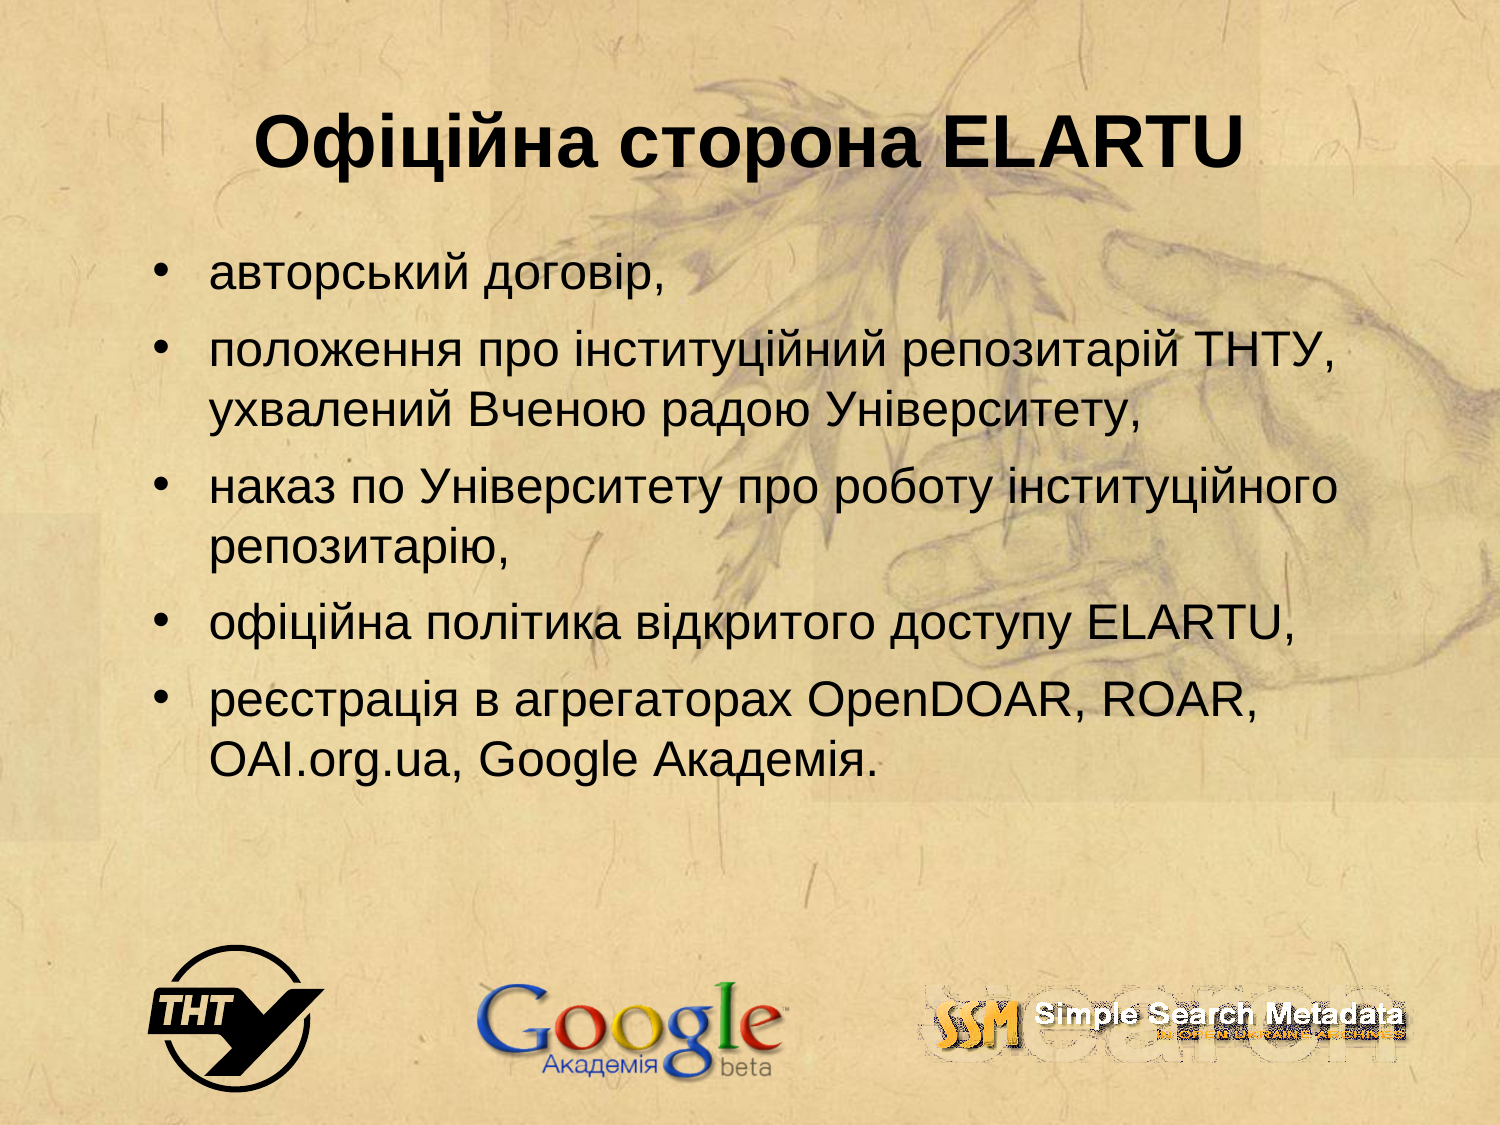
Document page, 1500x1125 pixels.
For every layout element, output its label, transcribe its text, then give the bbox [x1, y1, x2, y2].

list авторський договір, положення про інституційний репозитарій ТНТУ, ухвалений Вченою радою Університету, наказ по Університету про роботу інституційного репозитарію, офіційна політика відкритого доступу ELARTU, реєстрація в агрегаторах OpenDOAR, ROAR, OAI.org.ua, Google Академія. [137, 232, 1388, 975]
title Офіційна сторона ELARTU [125, 74, 1375, 201]
picture [0, 0, 1500, 1125]
